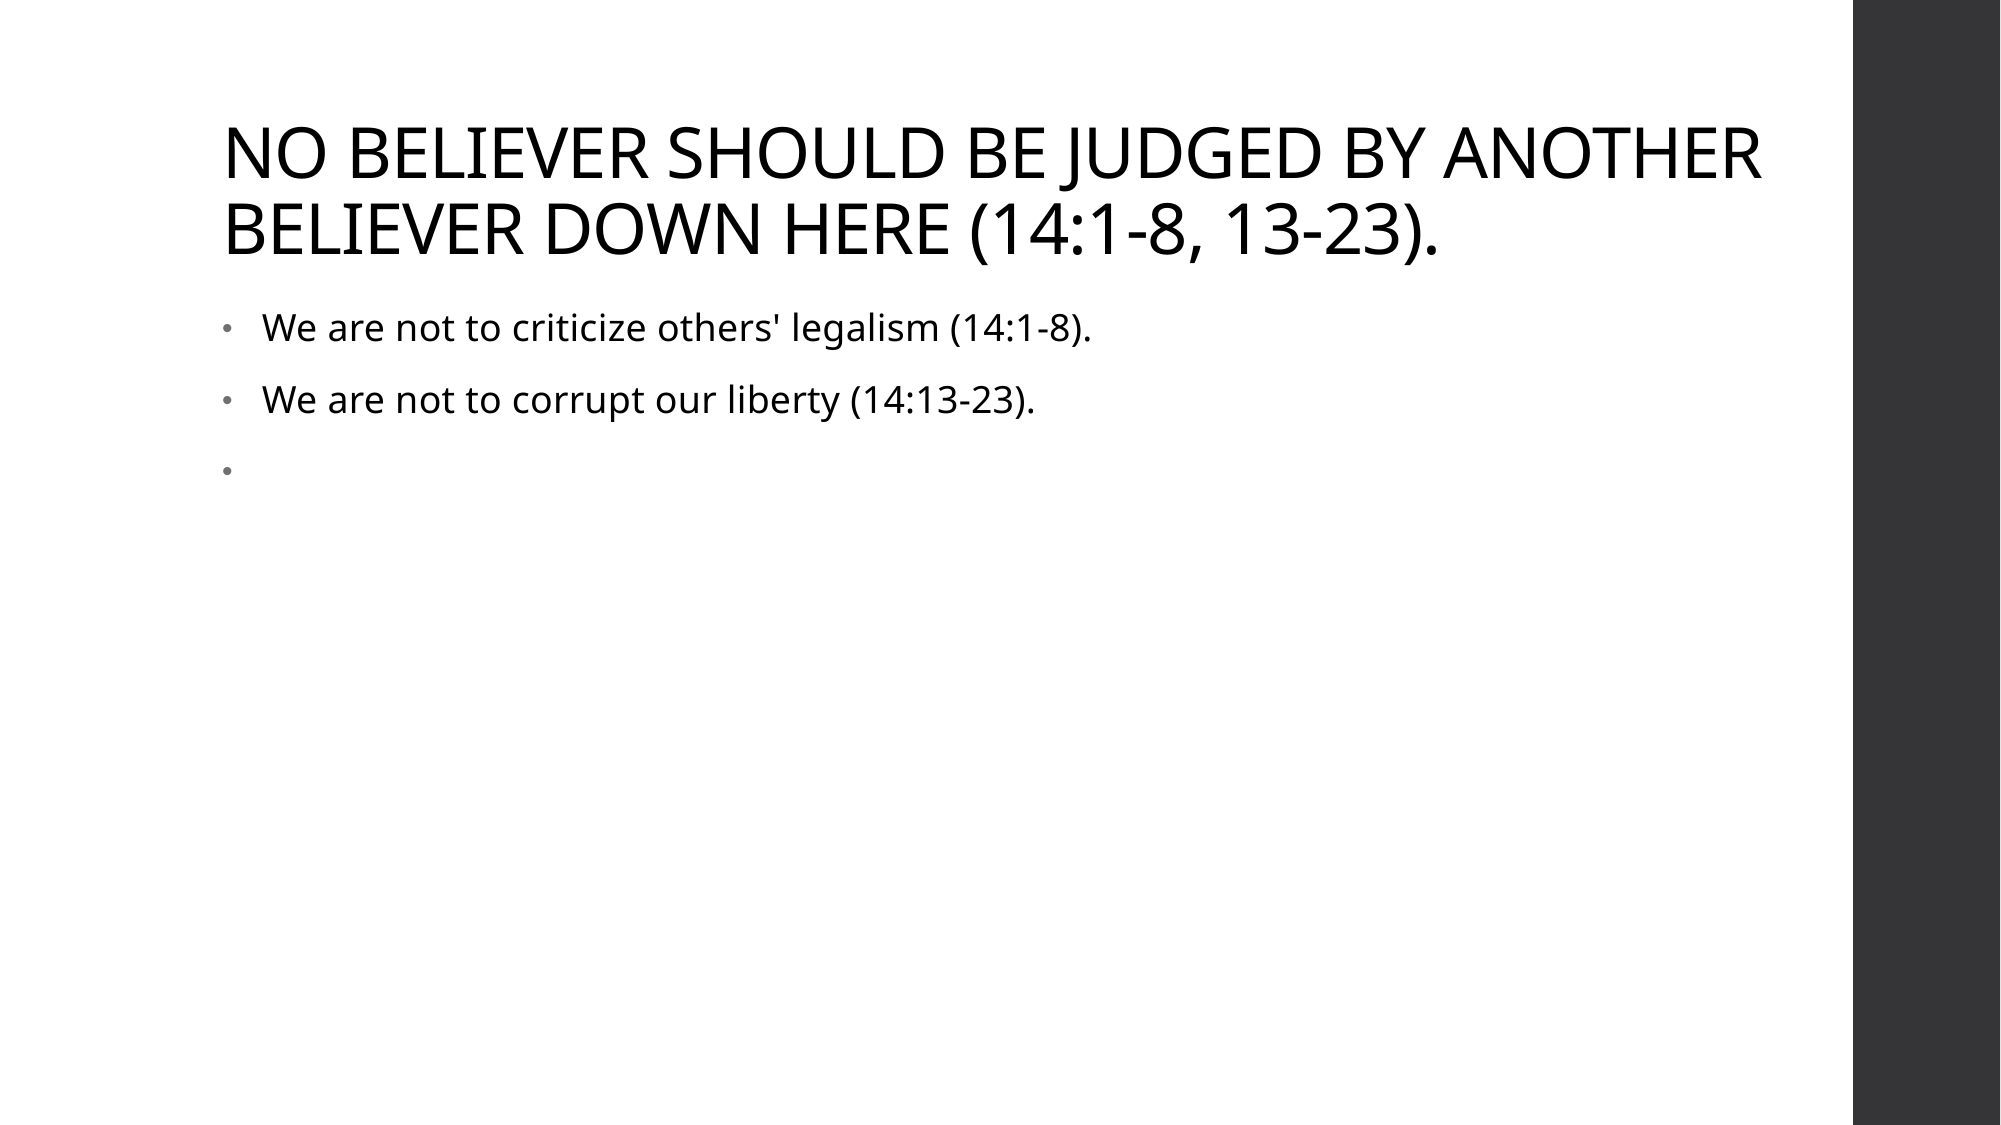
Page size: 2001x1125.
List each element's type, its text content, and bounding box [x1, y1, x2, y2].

list We are not to criticize others' legalism (14:1-8). We are not to corrupt our liberty (14:13-23). [206, 299, 1617, 1014]
title NO BELIEVER SHOULD BE JUDGED BY ANOTHER BELIEVER DOWN HERE (14:1-8, 13-23). [206, 60, 1797, 278]
